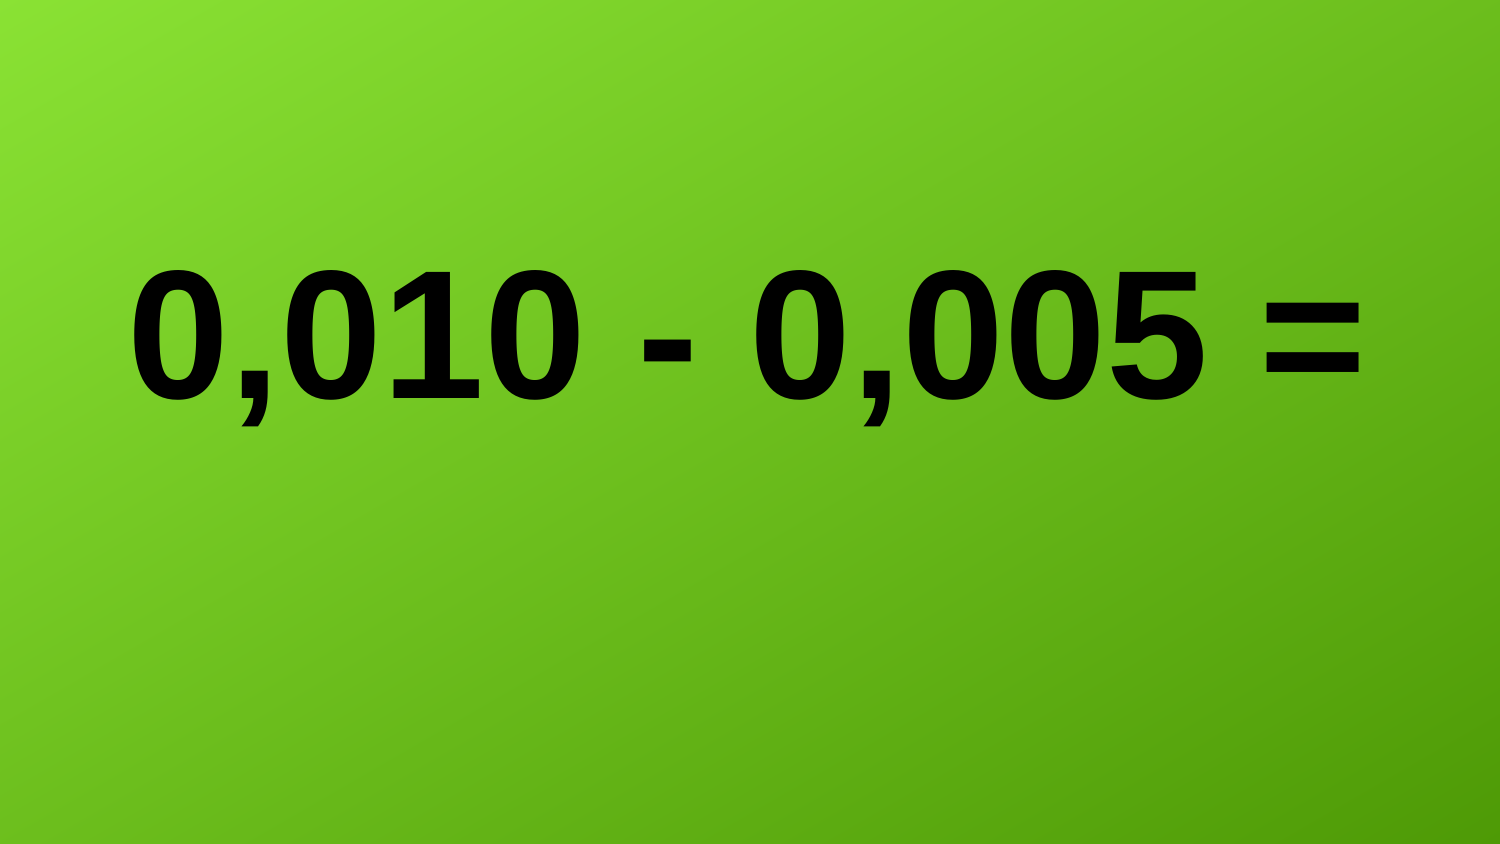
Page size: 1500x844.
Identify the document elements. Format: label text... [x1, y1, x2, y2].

title 0,010 - 0,005 = [112, 259, 1388, 450]
